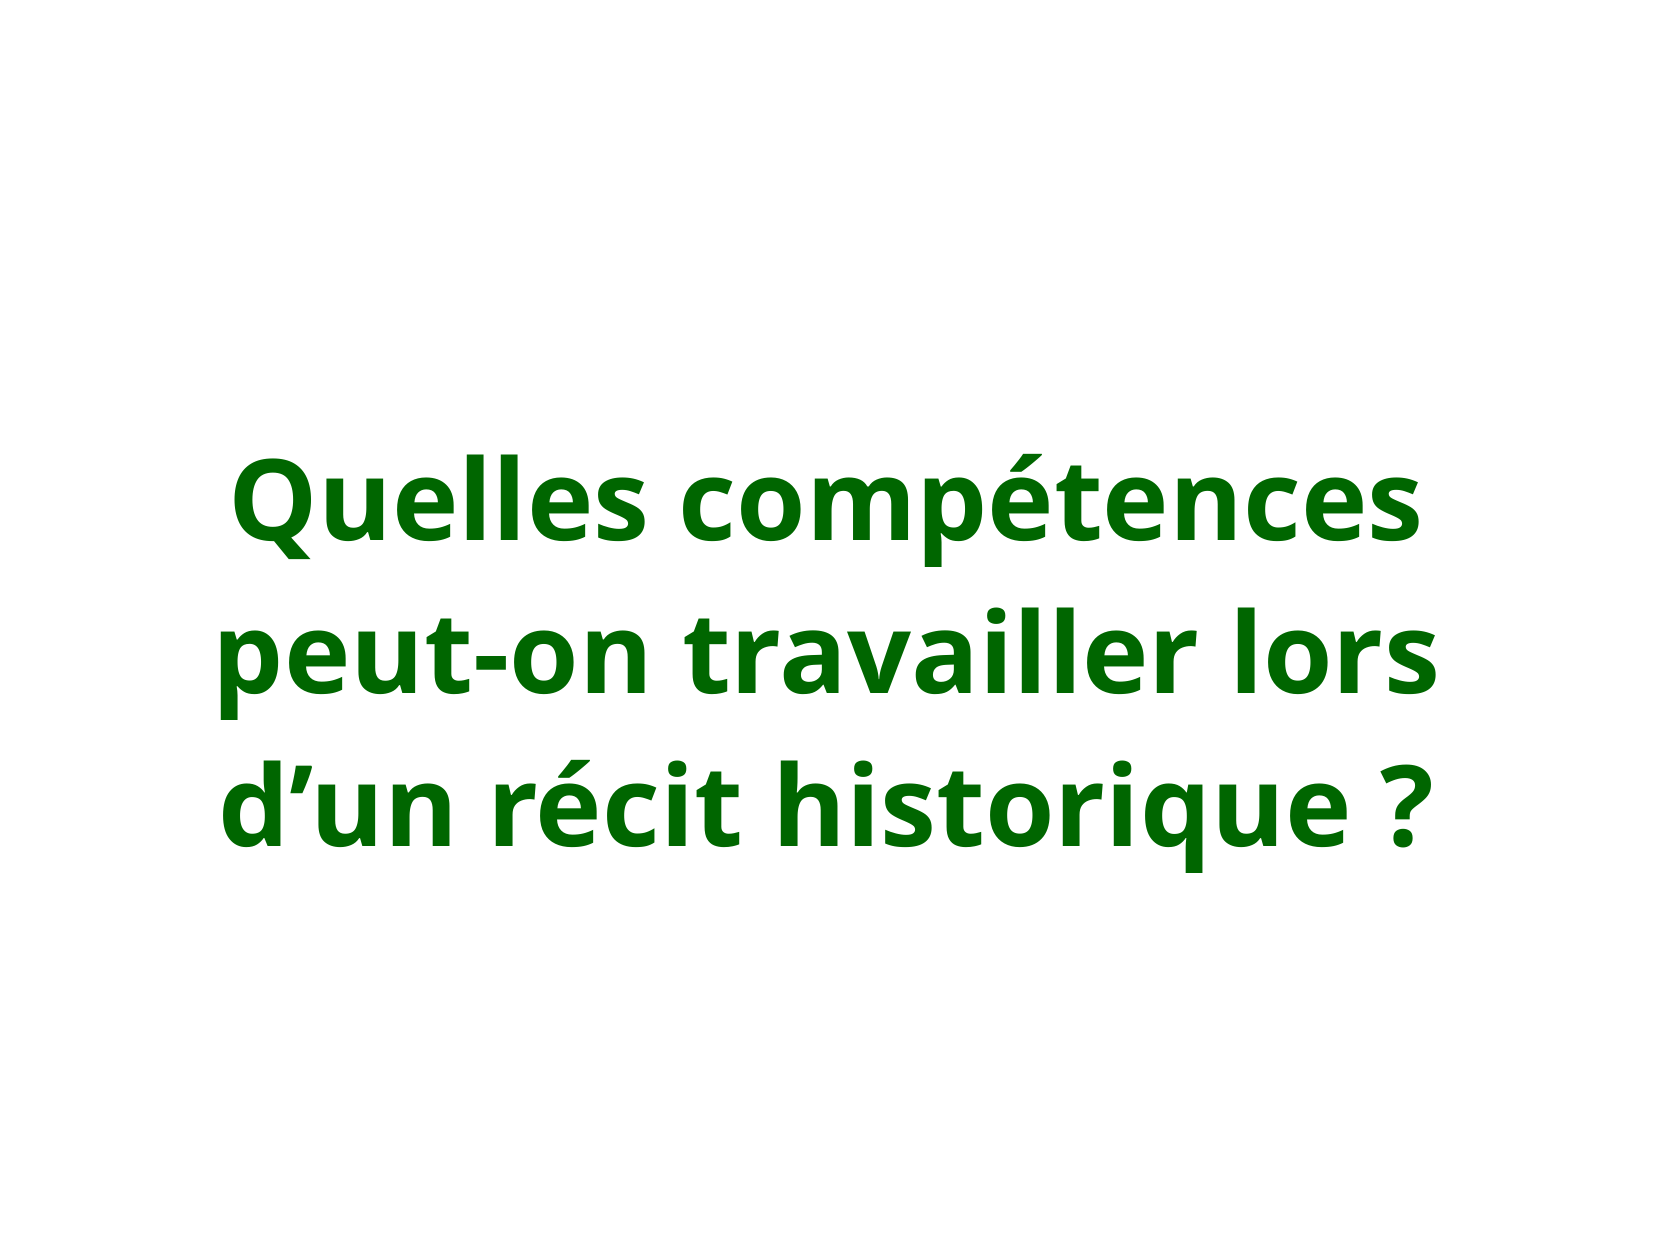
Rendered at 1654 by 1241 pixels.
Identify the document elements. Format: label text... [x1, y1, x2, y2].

subtitle Quelles compétences peut-on travailler lors d’un récit historique ? [82, 290, 1571, 1010]
